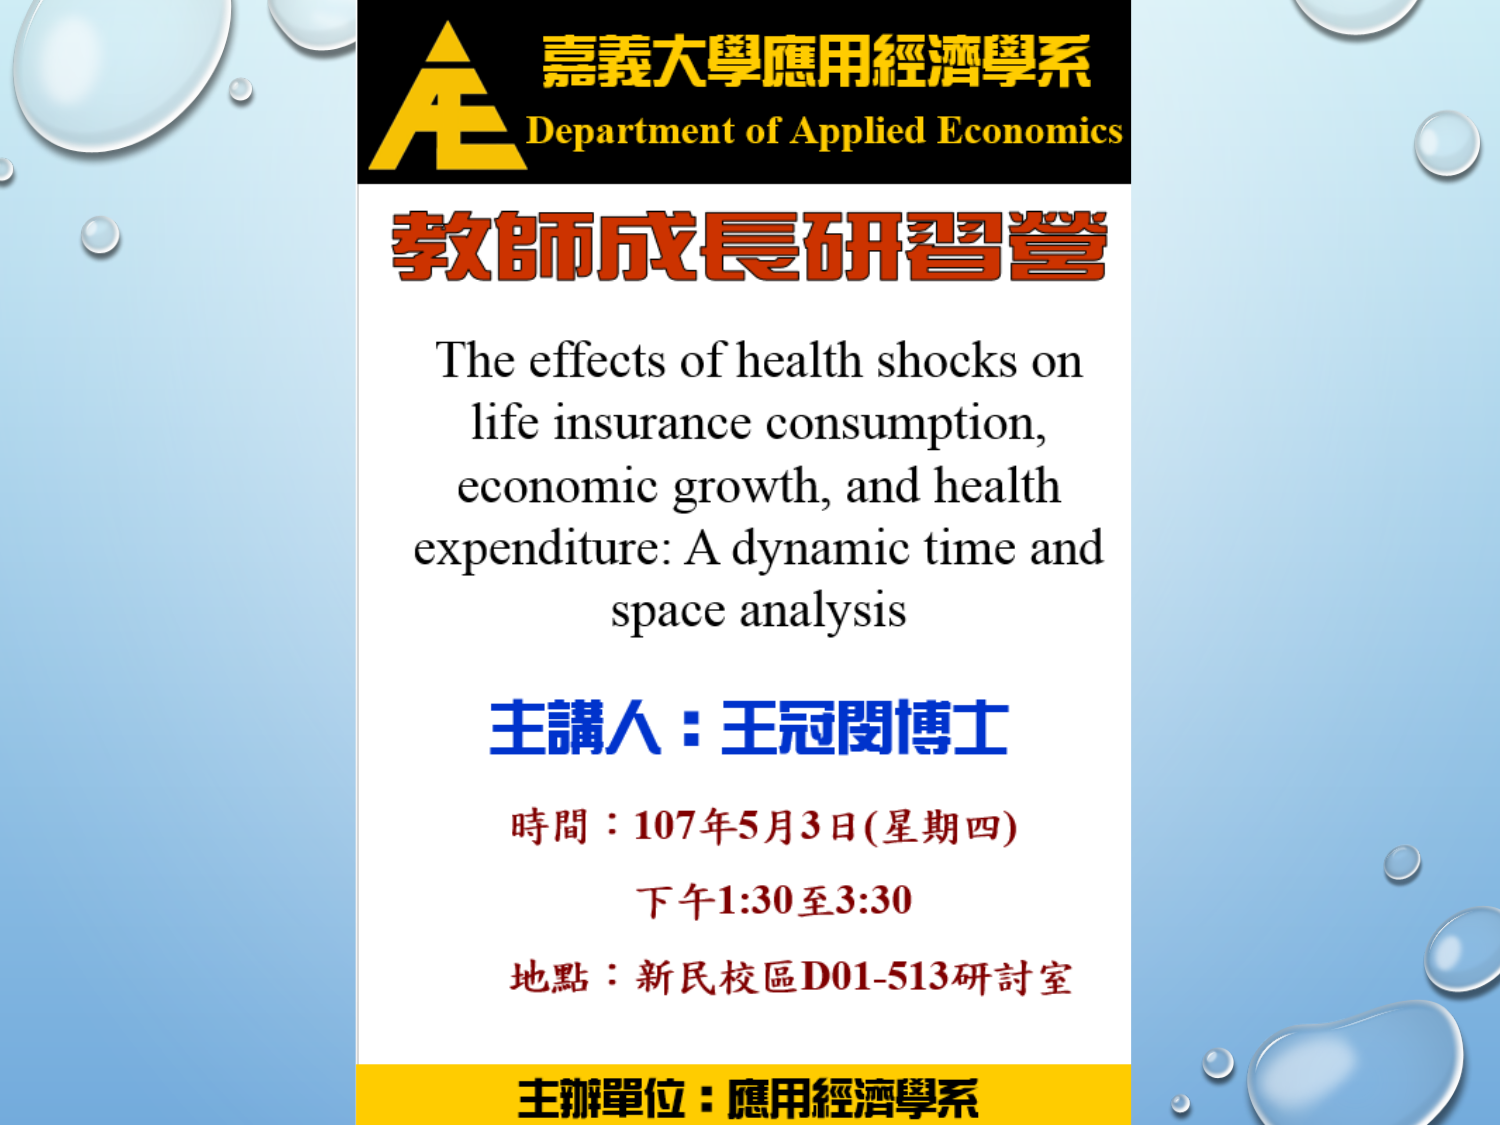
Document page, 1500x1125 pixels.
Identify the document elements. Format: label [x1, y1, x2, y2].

picture [355, 0, 1132, 1125]
